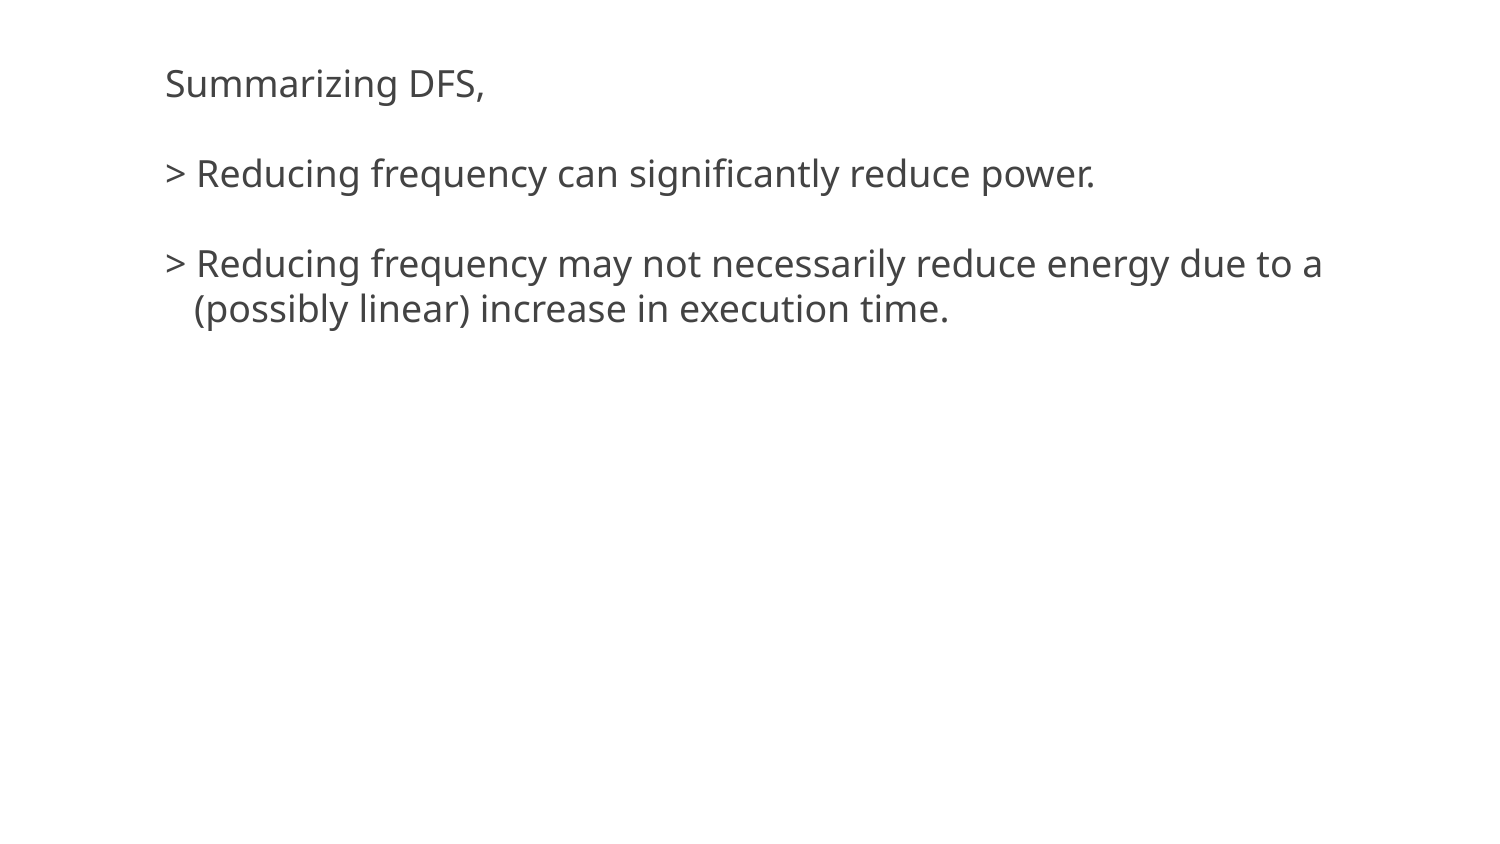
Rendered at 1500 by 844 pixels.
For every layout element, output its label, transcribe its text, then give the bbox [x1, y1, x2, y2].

text_box Summarizing DFS, > Reducing frequency can significantly reduce power. > Reducing frequency may not necessarily reduce energy due to a (possibly linear) increase in execution time. [0, 0, 1500, 421]
